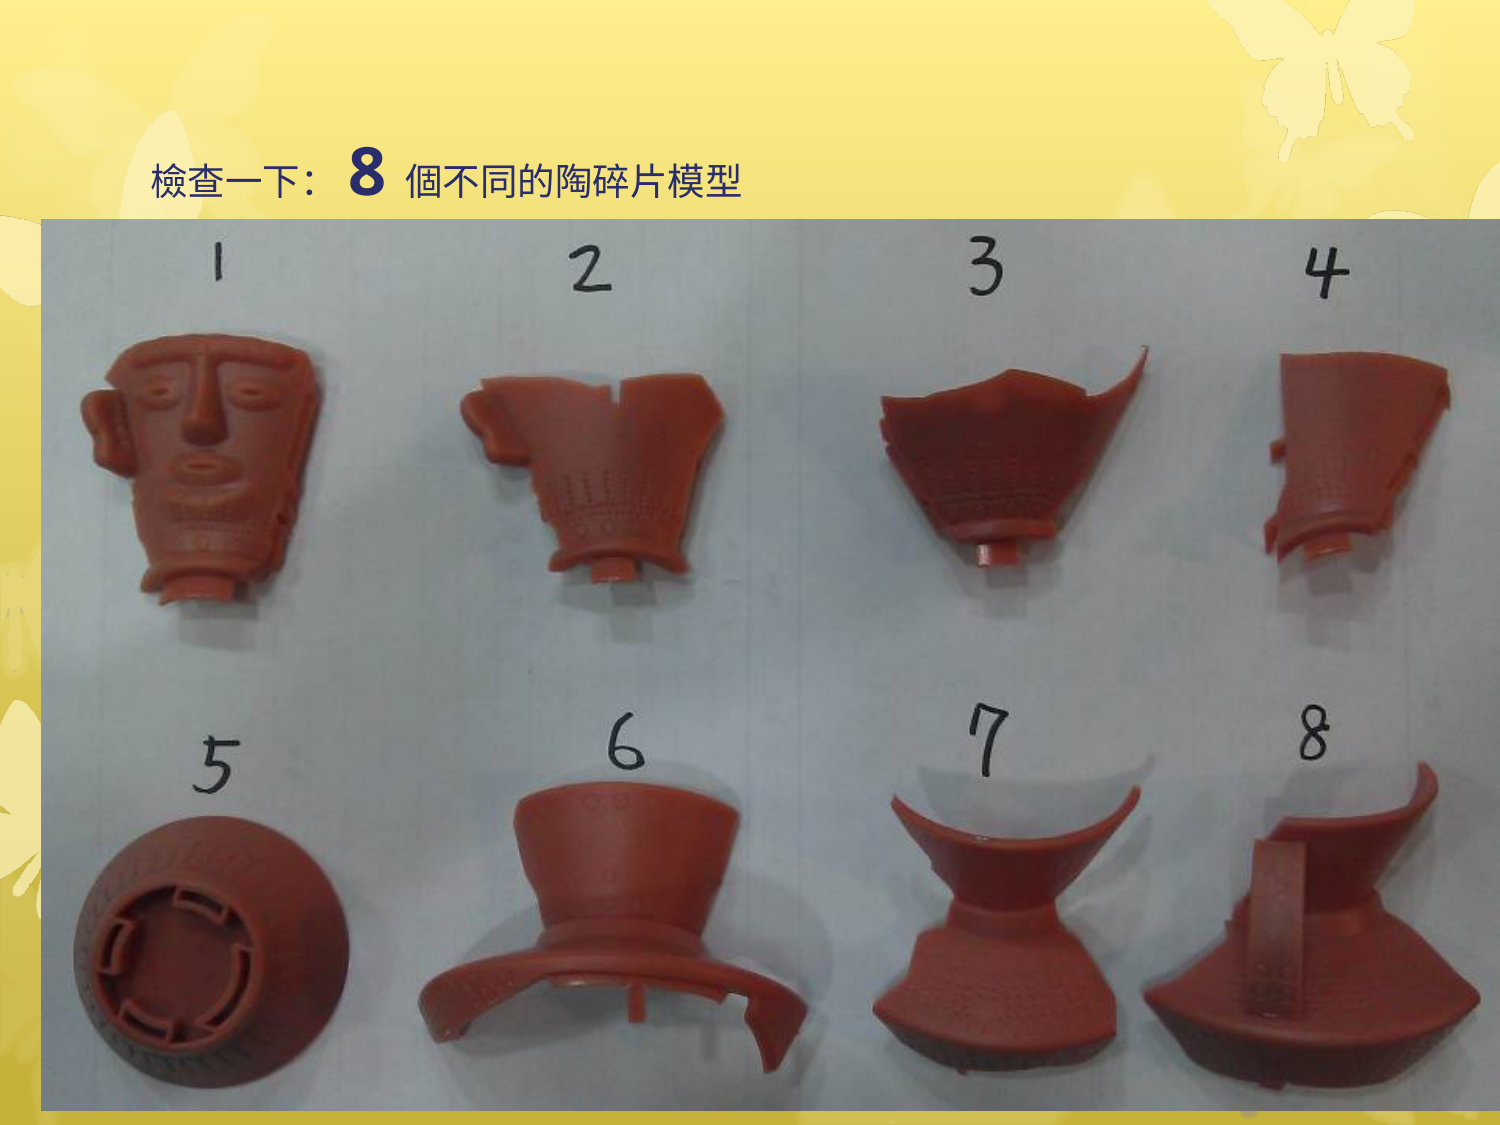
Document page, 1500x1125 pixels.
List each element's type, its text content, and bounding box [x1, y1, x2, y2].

picture [0, 0, 1500, 1125]
text_box 檢查一下：8個不同的陶碎片模型 [135, 101, 1211, 237]
